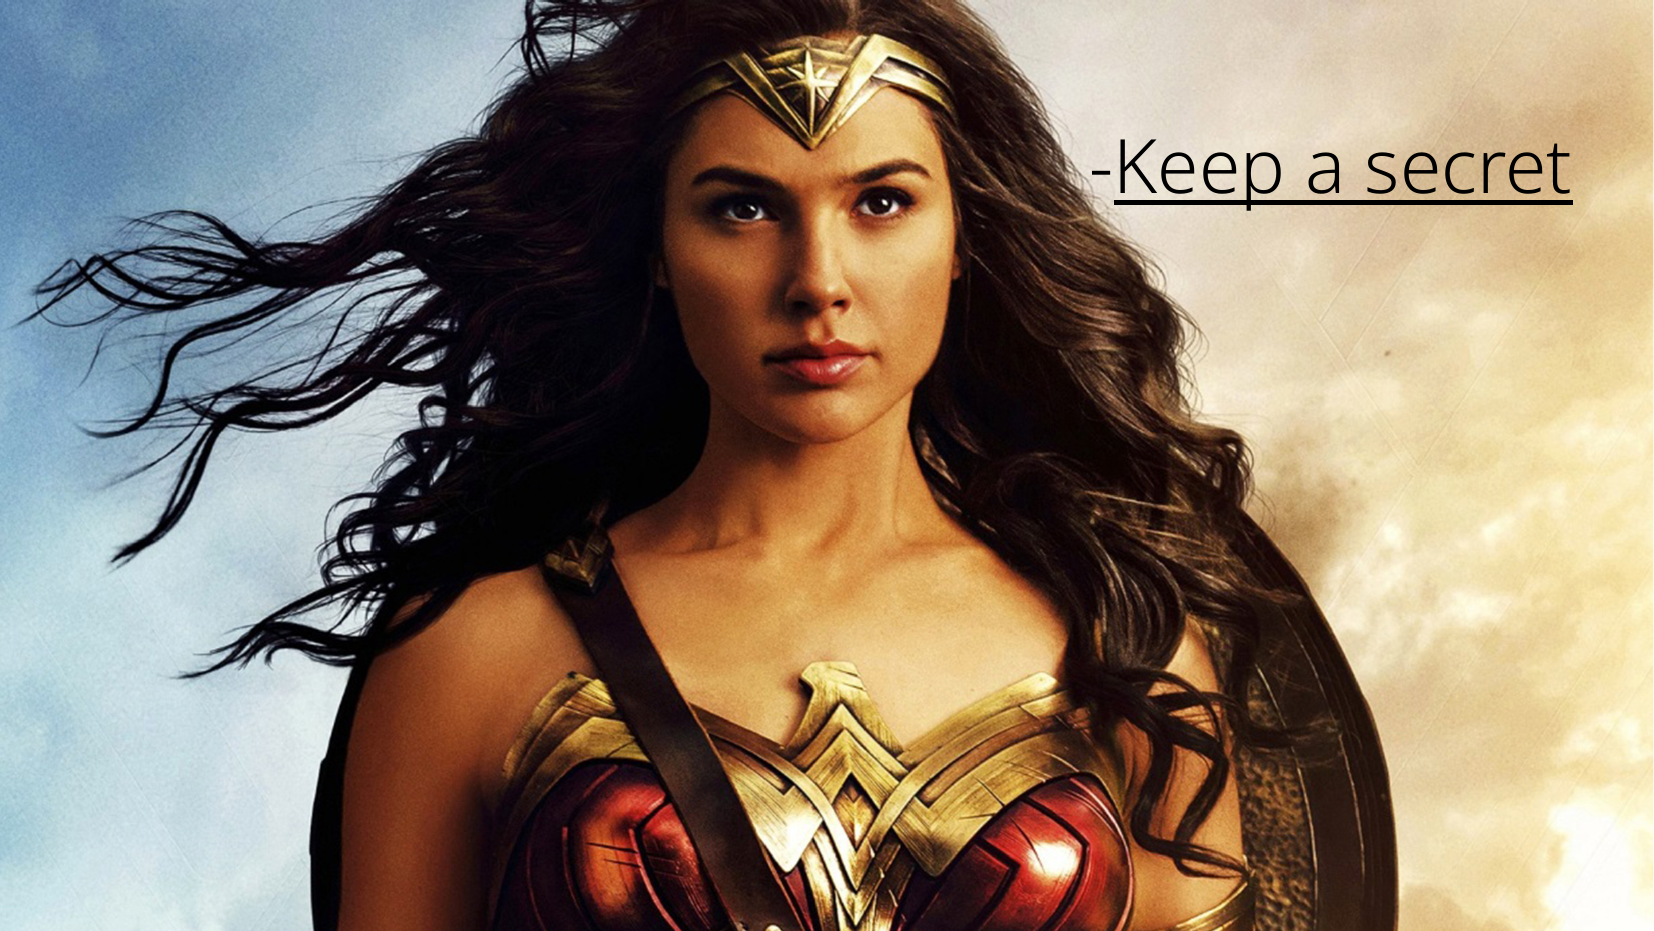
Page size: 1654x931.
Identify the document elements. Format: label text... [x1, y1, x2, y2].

picture [0, 0, 1654, 931]
text_box -Keep a secret [1074, 106, 1630, 390]
